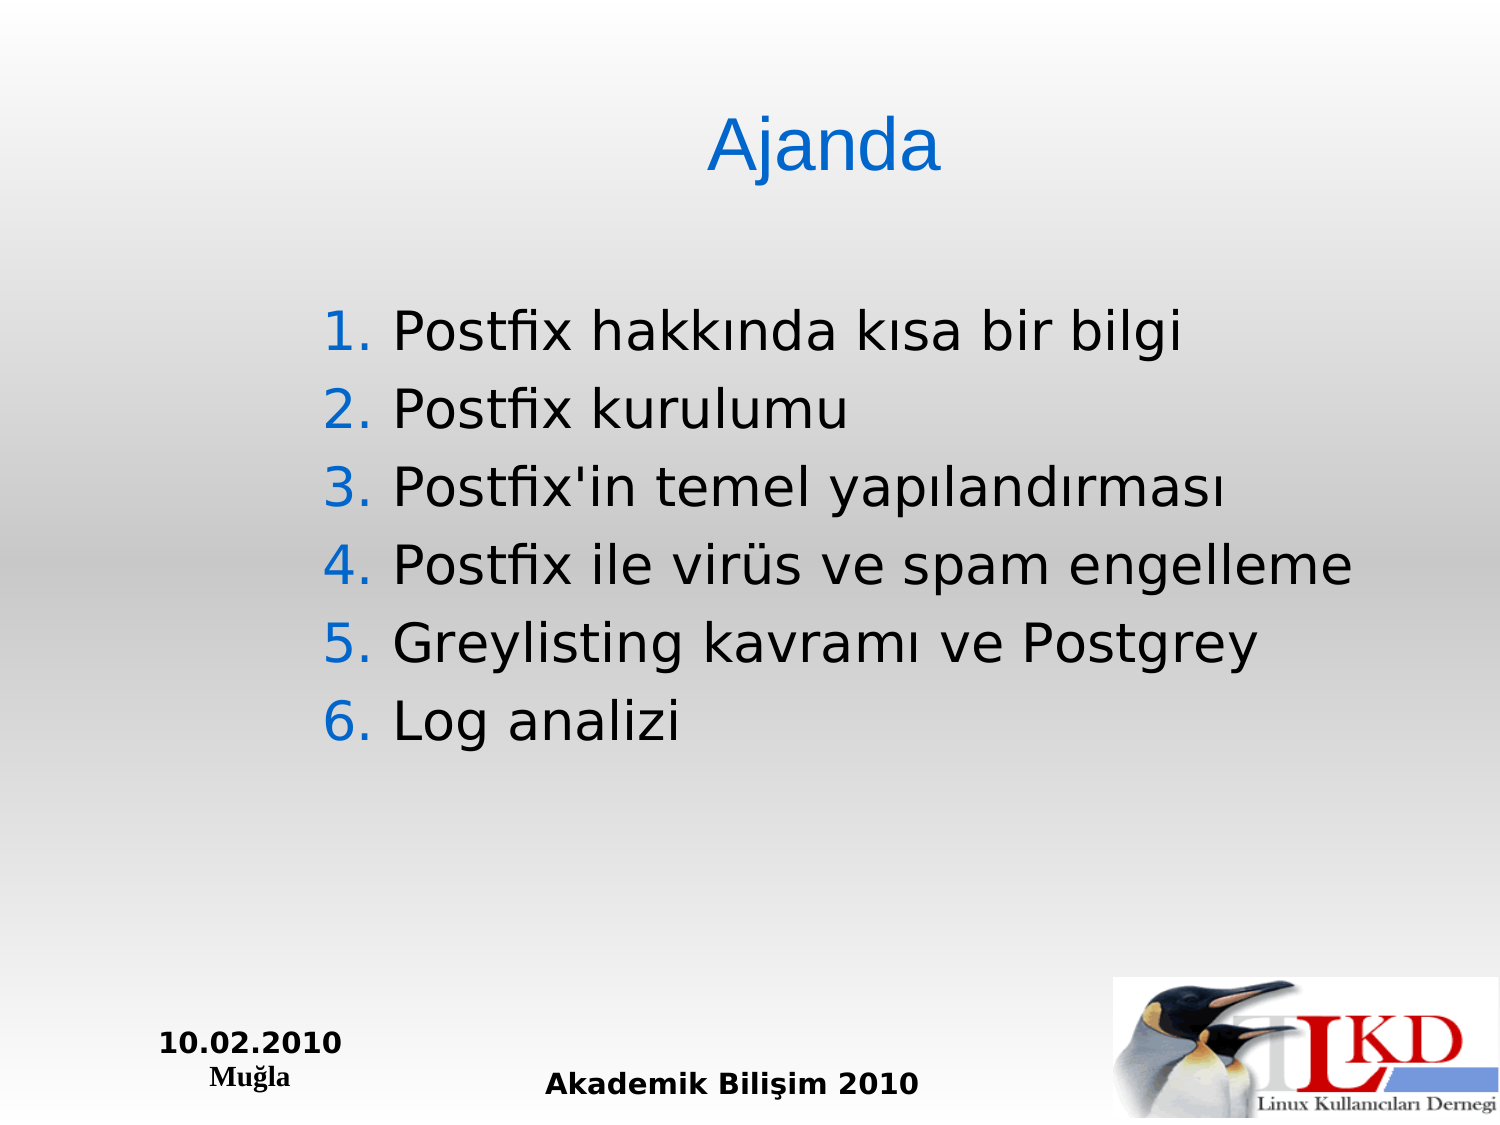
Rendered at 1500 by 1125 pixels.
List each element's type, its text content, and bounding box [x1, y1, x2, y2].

list Postfix hakkında kısa bir bilgi Postfix kurulumu Postfix'in temel yapılandırması Postfix ile virüs ve spam engelleme Greylisting kavramı ve Postgrey Log analizi [224, 299, 1425, 975]
title Ajanda [224, 49, 1425, 238]
picture [1113, 977, 1499, 1118]
